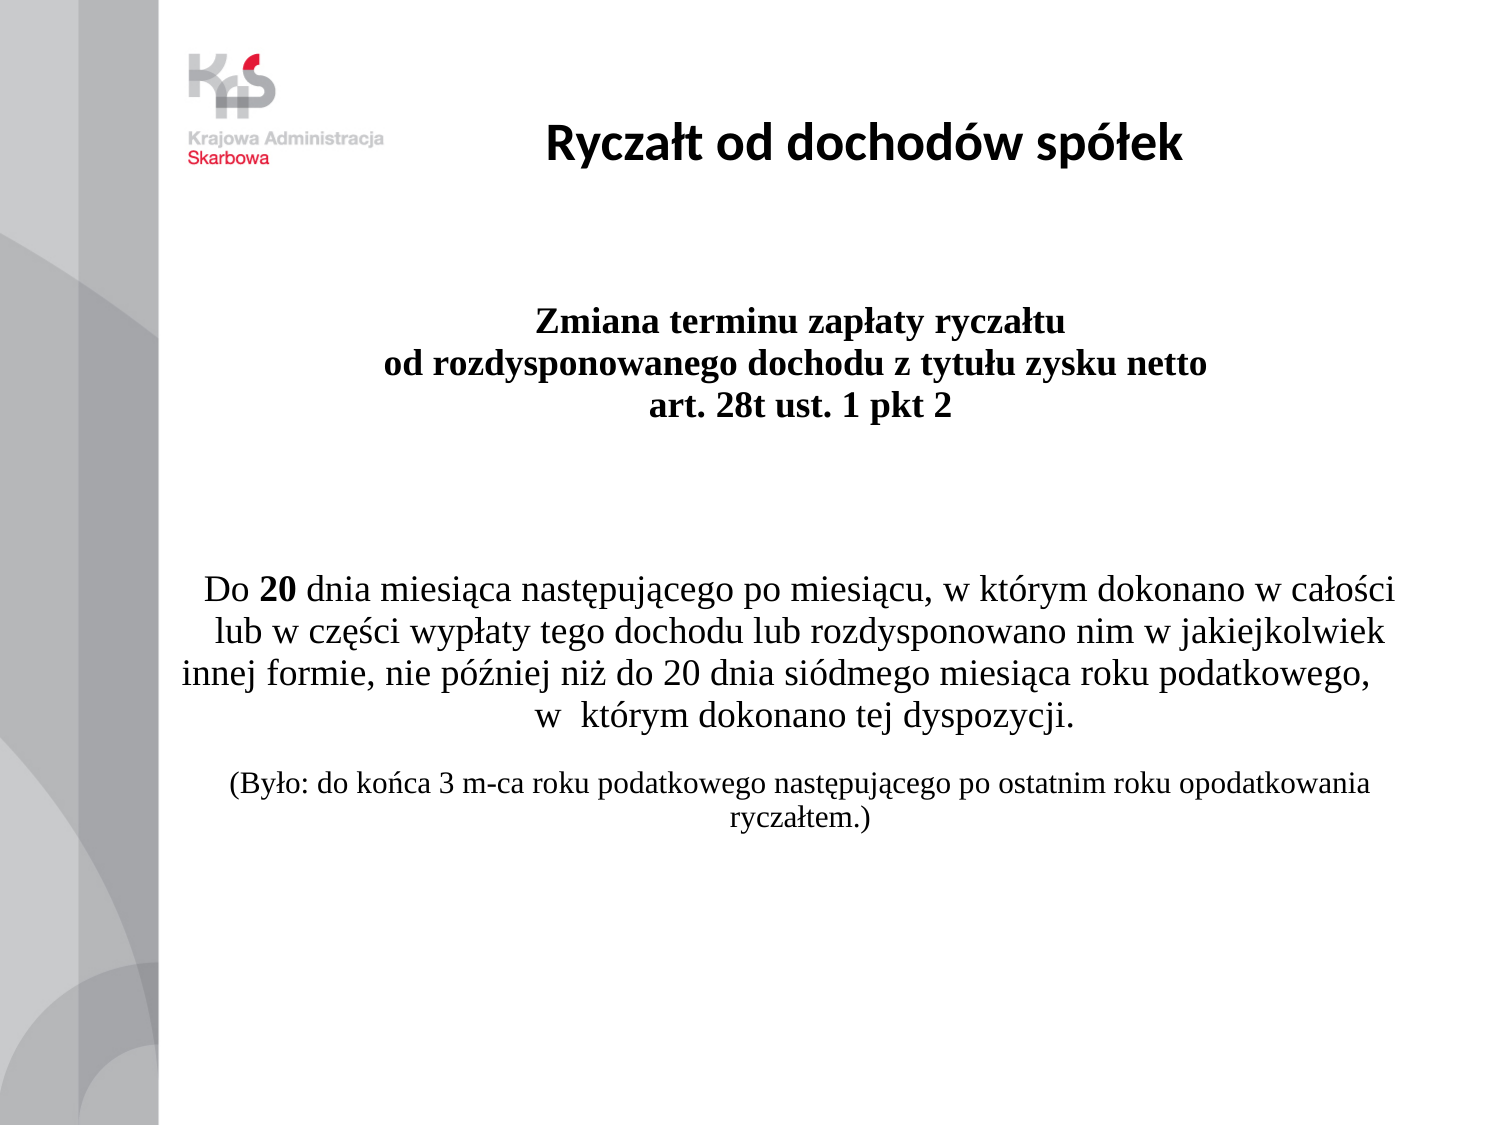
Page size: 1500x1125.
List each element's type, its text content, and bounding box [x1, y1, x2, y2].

title Ryczałt od dochodów spółek [324, 44, 1418, 177]
picture [0, 0, 1500, 1125]
subtitle Zmiana terminu zapłaty ryczałtu od rozdysponowanego dochodu z tytułu zysku netto art. 28t ust. 1 pkt 2 Do 20 dnia miesiąca następującego po miesiącu, w którym dokonano w całości lub w części wypłaty tego dochodu lub rozdysponowano nim w jakiejkolwiek innej formie, nie później niż do 20 dnia siódmego miesiąca roku podatkowego, w którym dokonano tej dyspozycji. (Było: do końca 3 m-ca roku podatkowego następującego po ostatnim roku opodatkowania ryczałtem.) [177, 177, 1424, 1030]
